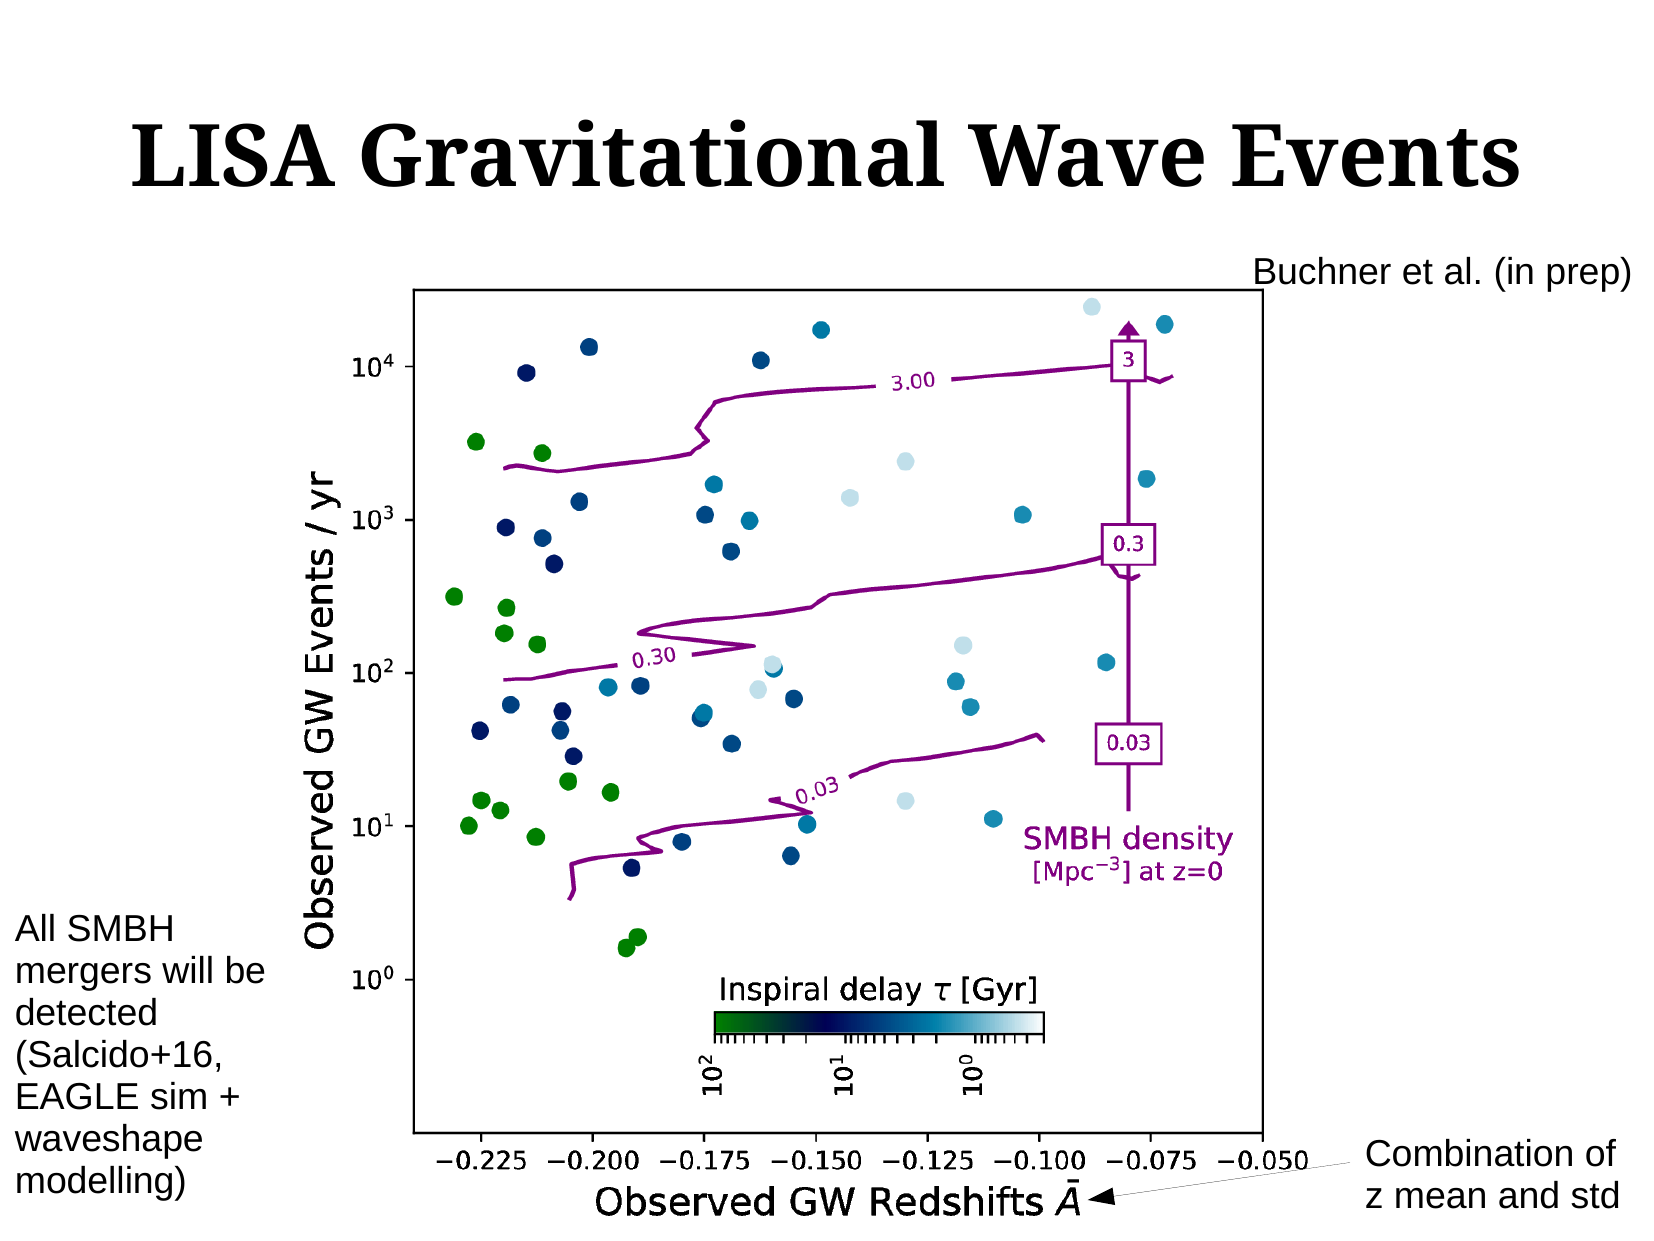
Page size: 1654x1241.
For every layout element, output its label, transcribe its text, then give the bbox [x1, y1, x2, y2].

picture [285, 262, 1327, 1241]
title LISA Gravitational Wave Events [82, 49, 1571, 257]
text_box Combination of z mean and std [1350, 1125, 1651, 1224]
text_box All SMBH mergers will be detected (Salcido+16, EAGLE sim + waveshape modelling) [0, 900, 301, 1241]
text_box Buchner et al. (in prep) [1237, 243, 1651, 301]
